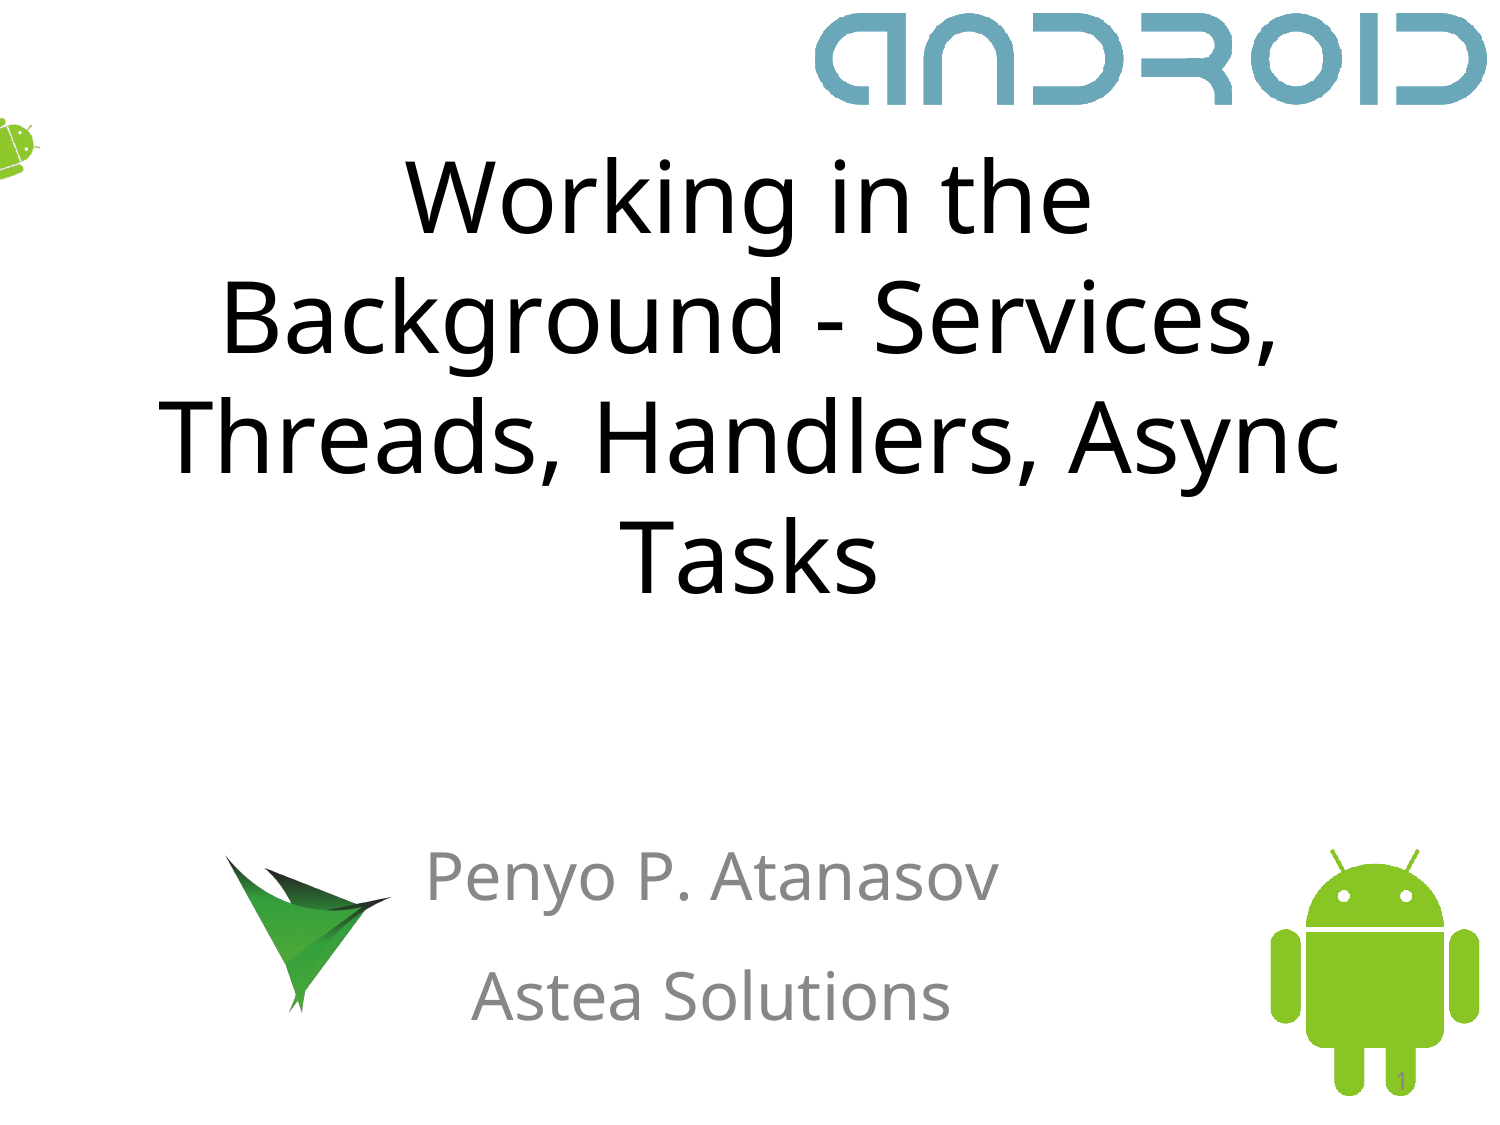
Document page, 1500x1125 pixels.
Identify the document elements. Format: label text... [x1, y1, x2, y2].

picture [808, 9, 1489, 106]
text_box <number> [1378, 1058, 1426, 1104]
list Penyo P. Atanasov Astea Solutions [187, 787, 1238, 1075]
picture [0, 103, 53, 198]
title Working in the Background - Services, Threads, Handlers, Async Tasks [112, 127, 1388, 621]
picture [225, 855, 392, 1013]
picture [1253, 837, 1500, 1125]
